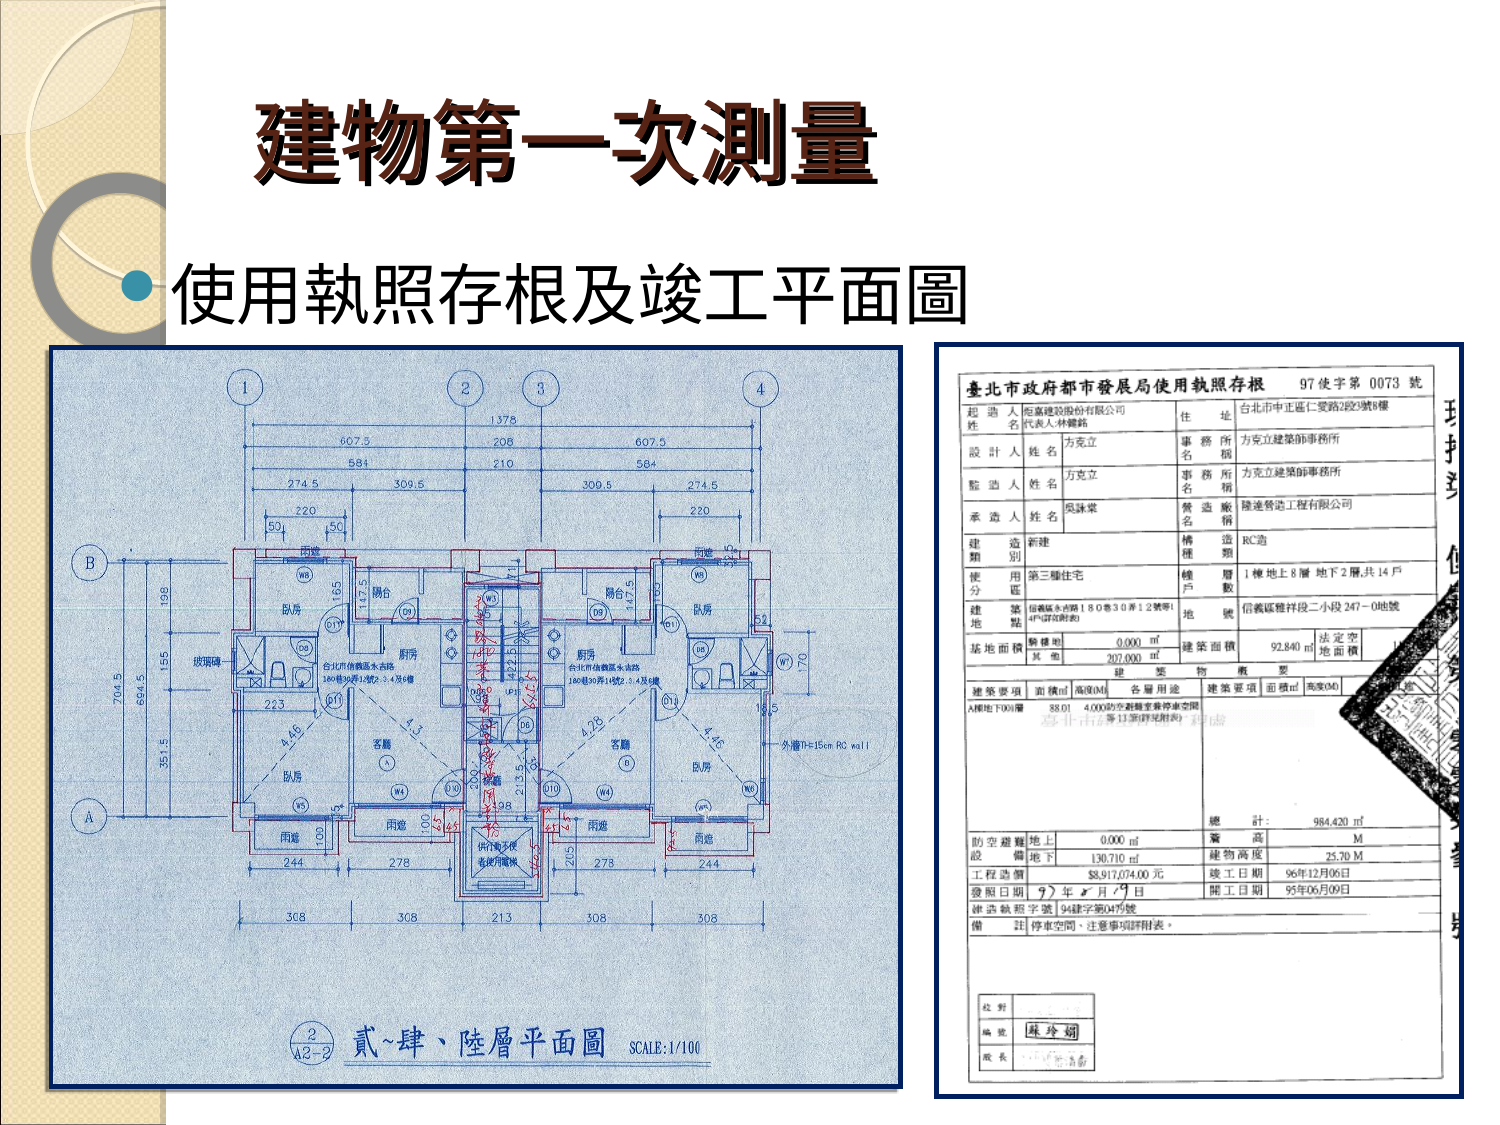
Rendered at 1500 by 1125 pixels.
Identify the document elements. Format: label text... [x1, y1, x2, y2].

picture [53, 350, 899, 1085]
list 使用執照存根及竣工平面圖 [75, 245, 1426, 988]
title 建物第一次測量 [235, 45, 1466, 233]
text_box [1413, 1034, 1489, 1113]
picture [939, 347, 1460, 1094]
